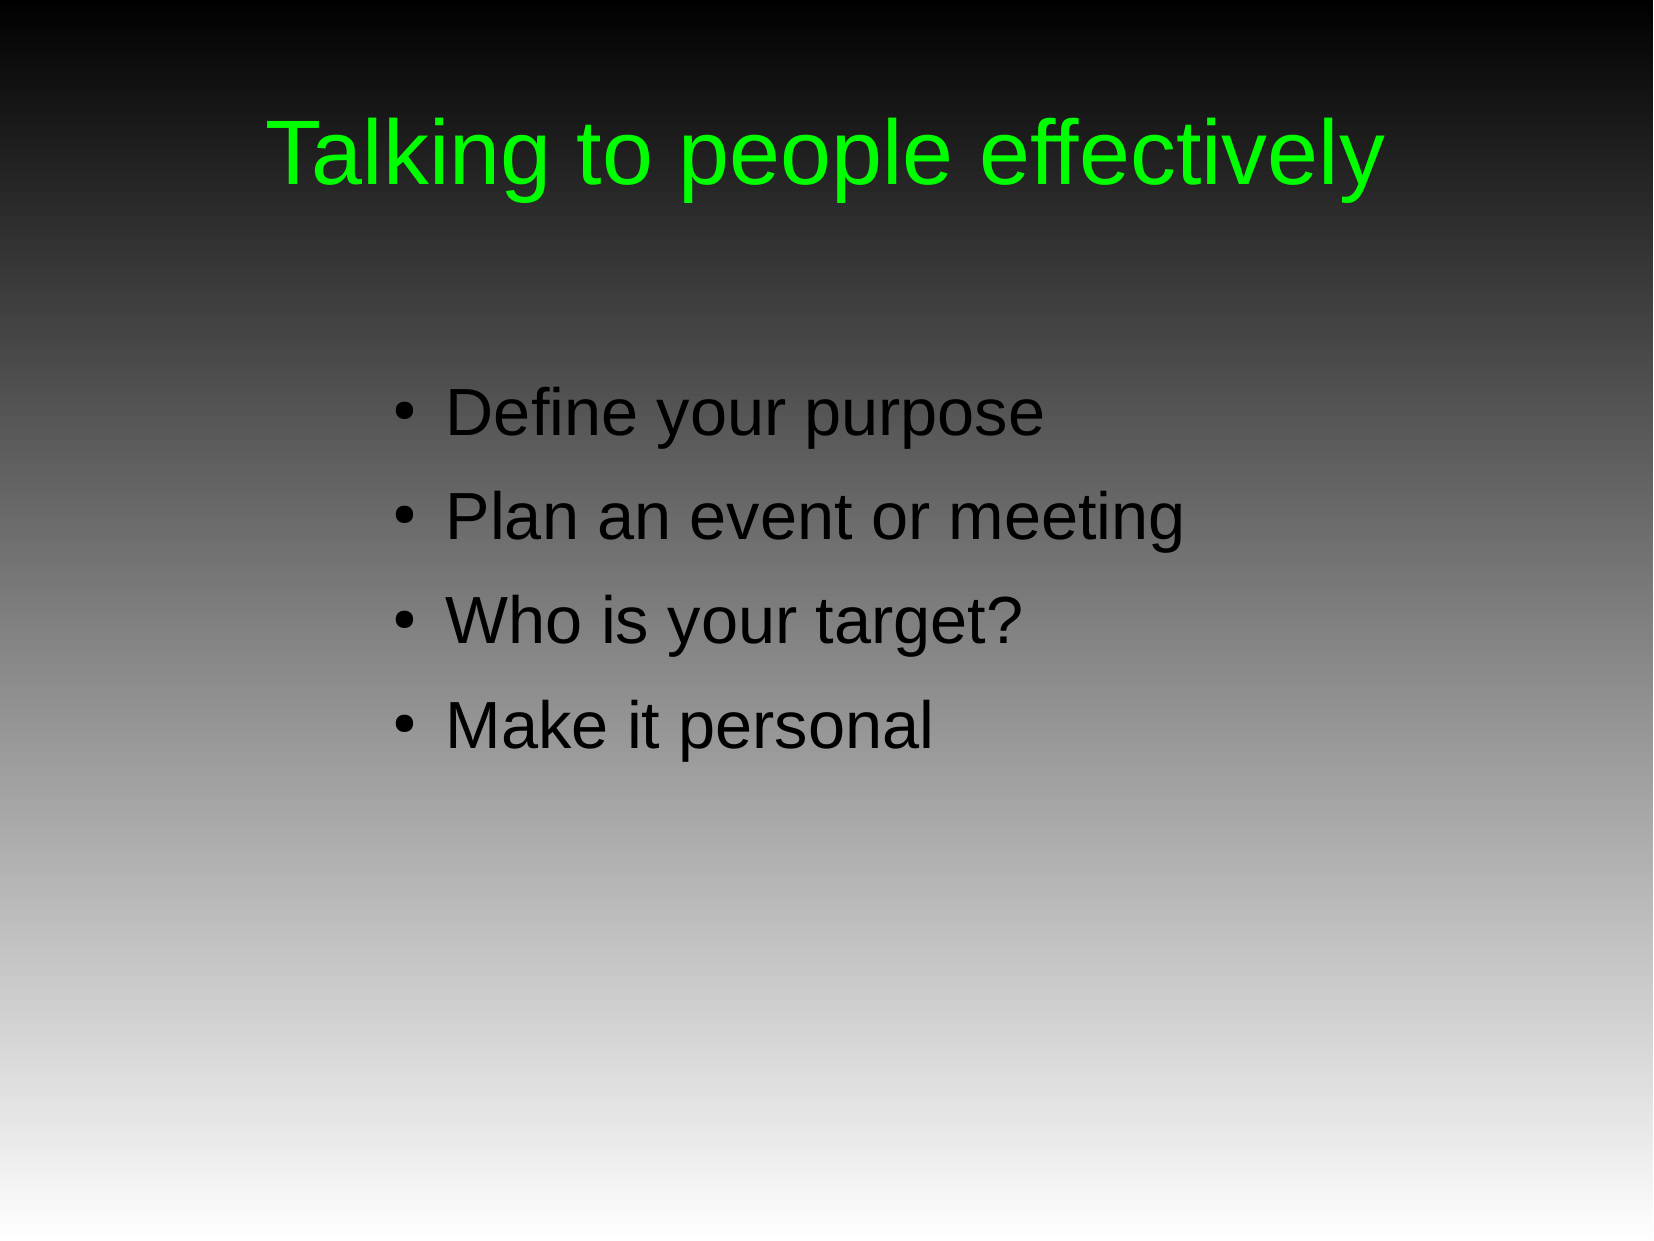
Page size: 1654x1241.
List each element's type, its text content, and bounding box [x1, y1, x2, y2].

title Talking to people effectively [82, 49, 1571, 257]
list Define your purpose Plan an event or meeting Who is your target? Make it personal [375, 375, 1276, 976]
